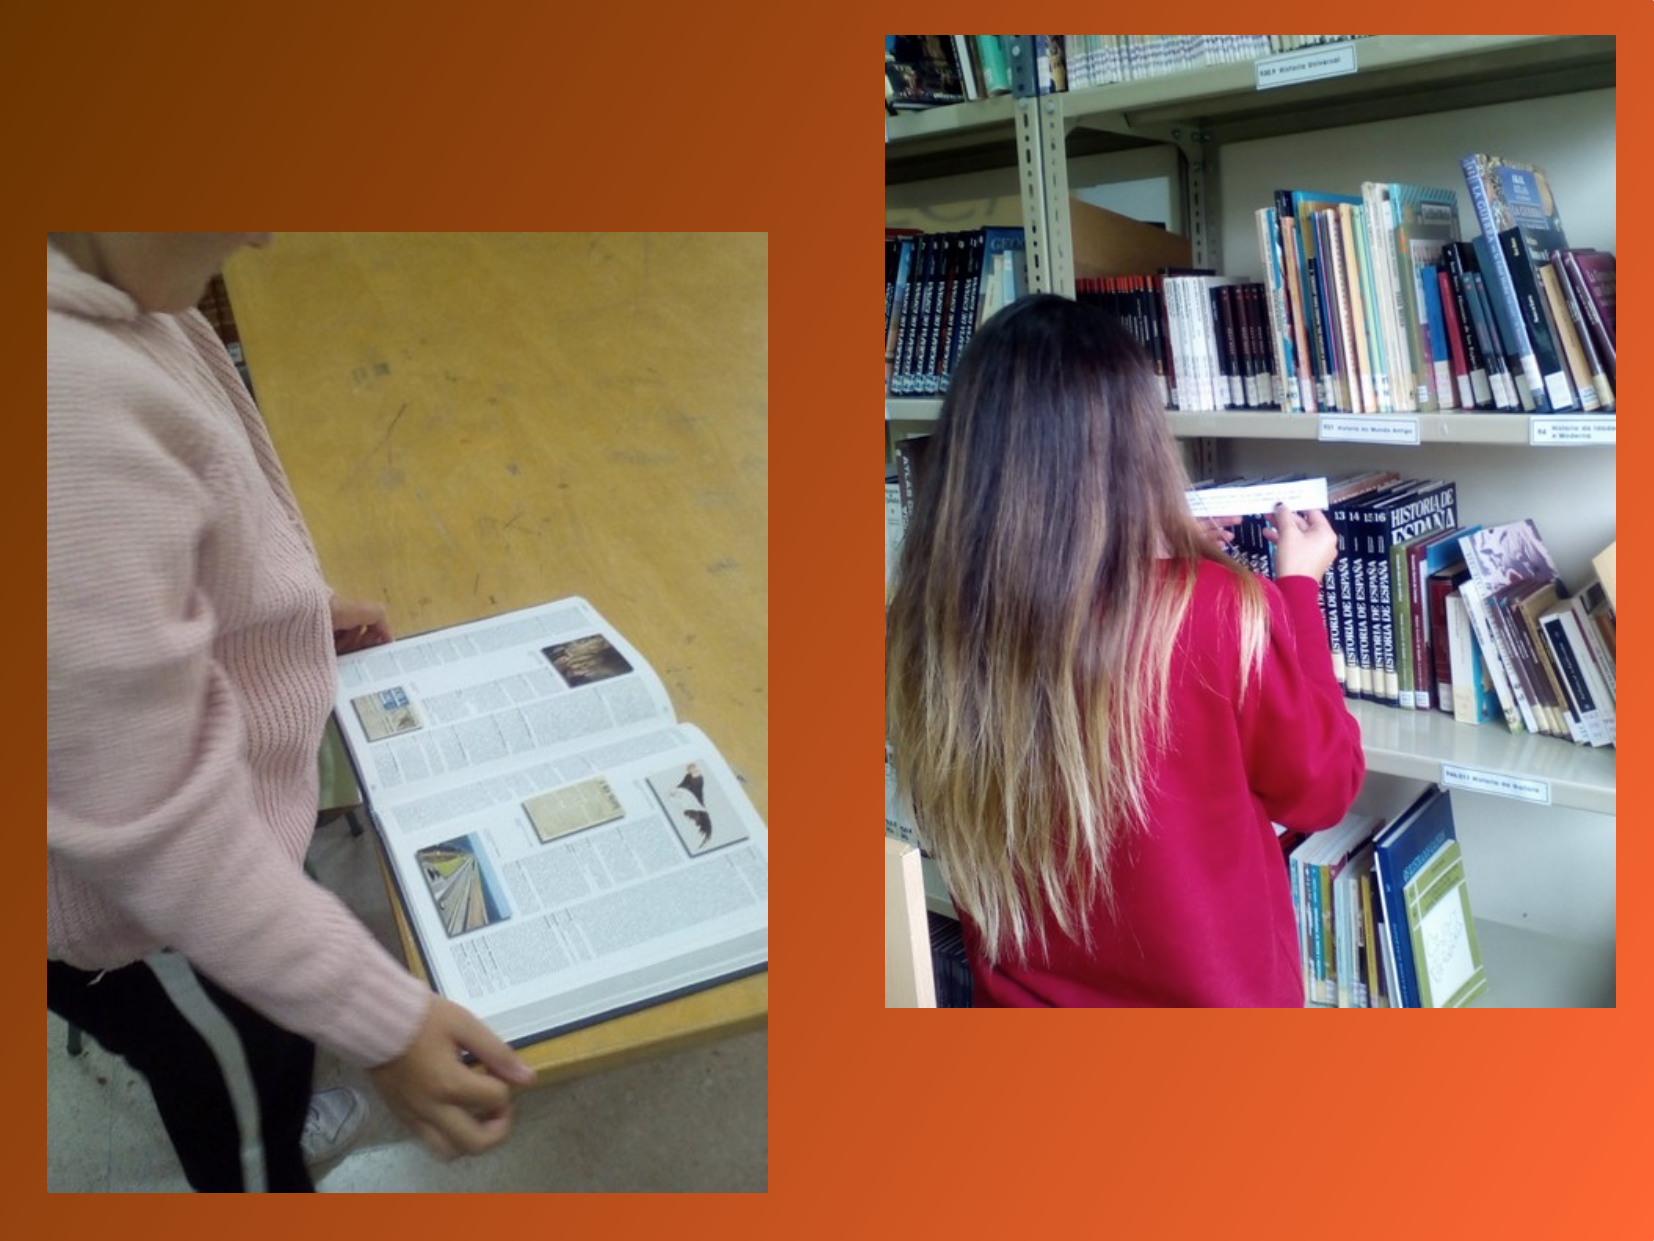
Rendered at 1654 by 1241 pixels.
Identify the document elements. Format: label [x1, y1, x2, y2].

picture [47, 232, 768, 1193]
picture [885, 35, 1616, 1008]
